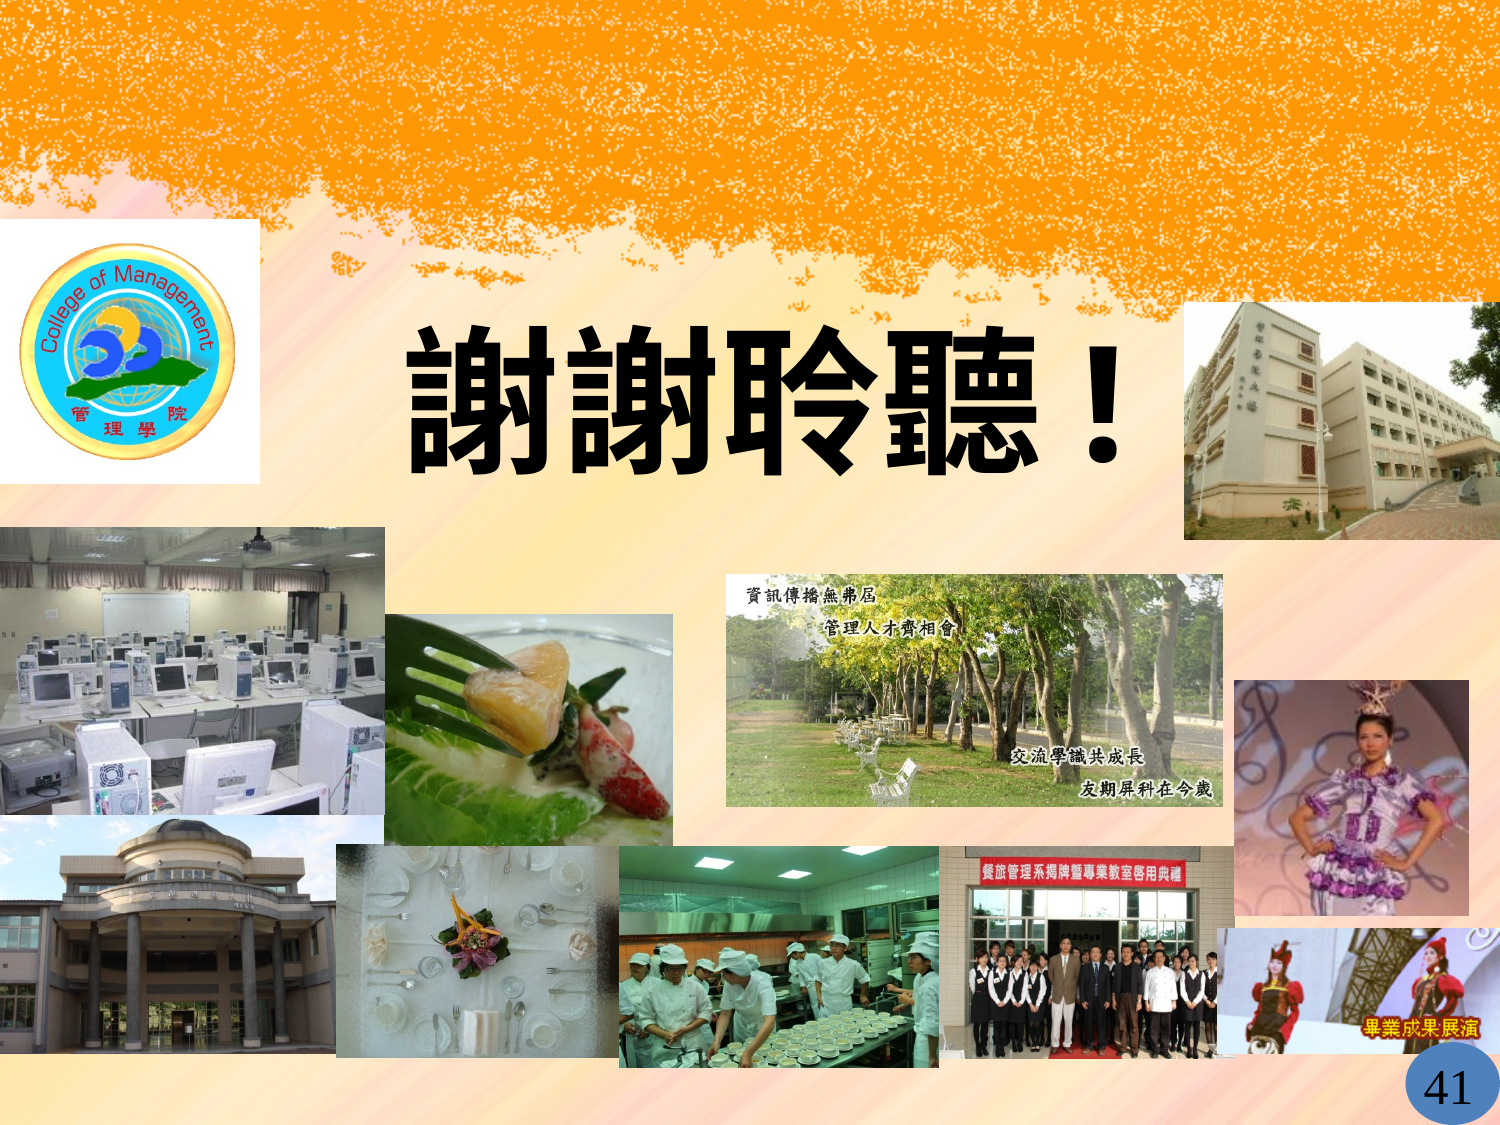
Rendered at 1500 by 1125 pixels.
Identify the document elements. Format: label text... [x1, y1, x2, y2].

picture [1489, 1092, 1500, 1125]
picture [0, 0, 1500, 1125]
list 謝謝聆聽! [87, 129, 1438, 528]
text_box [1432, 1042, 1473, 1046]
text_box [1489, 1057, 1500, 1110]
text_box <編號> [1387, 1046, 1489, 1125]
